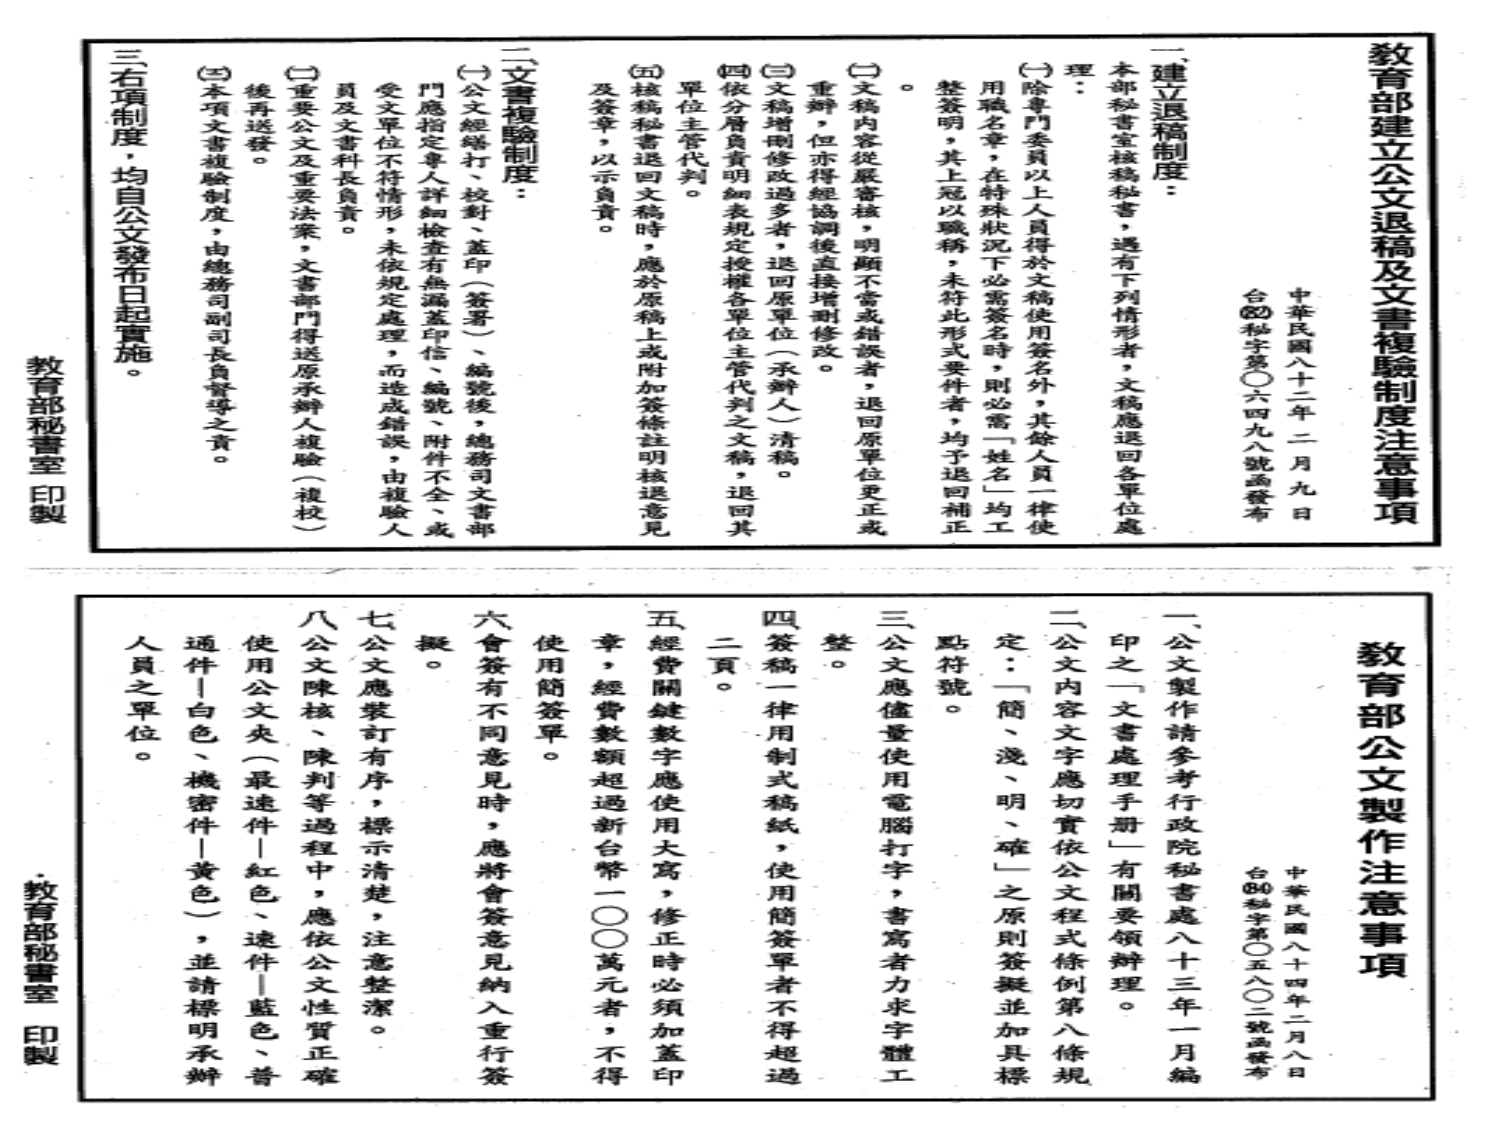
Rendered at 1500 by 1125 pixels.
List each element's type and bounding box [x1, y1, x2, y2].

text_box [1012, 50, 1463, 126]
chart [0, 0, 1500, 1125]
